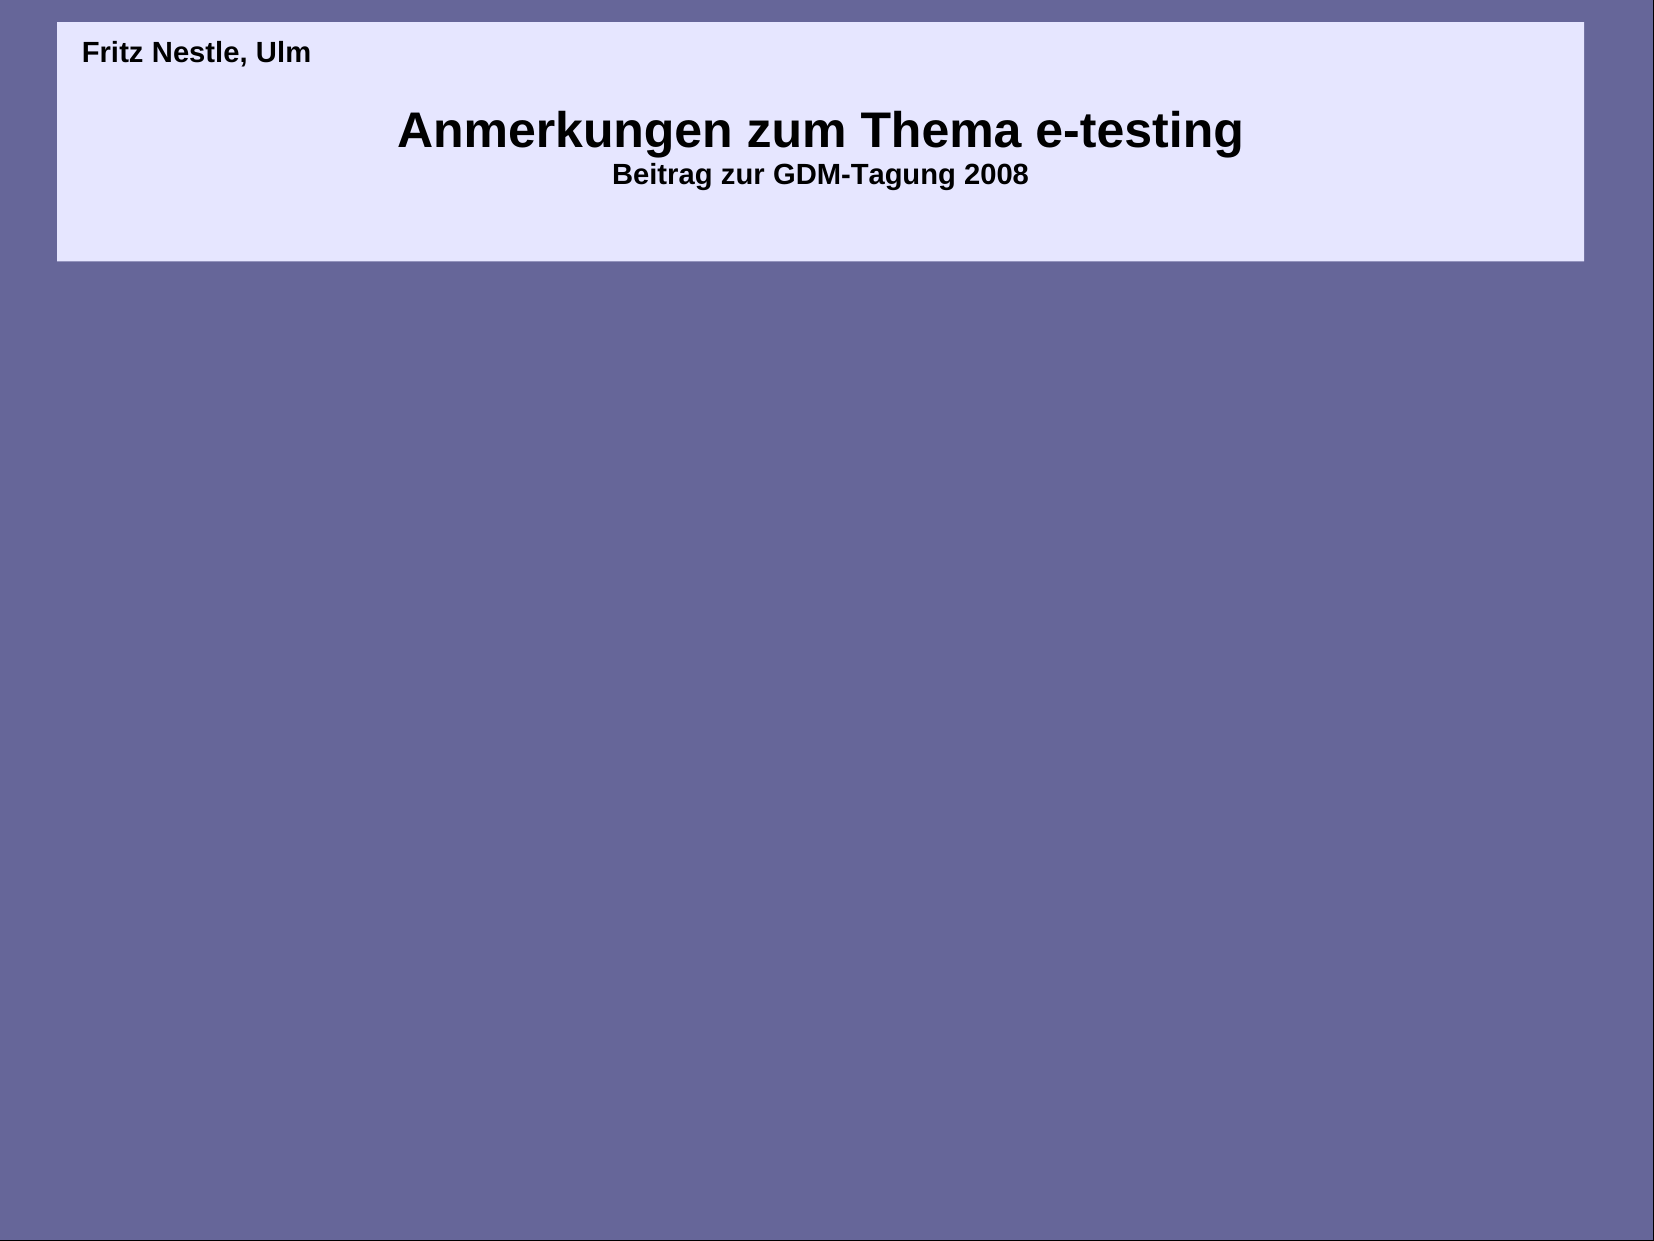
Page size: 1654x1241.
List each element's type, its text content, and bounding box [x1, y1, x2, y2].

text_box Fritz Nestle, Ulm Anmerkungen zum Thema e-testing Beitrag zur GDM-Tagung 2008 [57, 22, 1585, 262]
text_box [0, 0, 1654, 1241]
